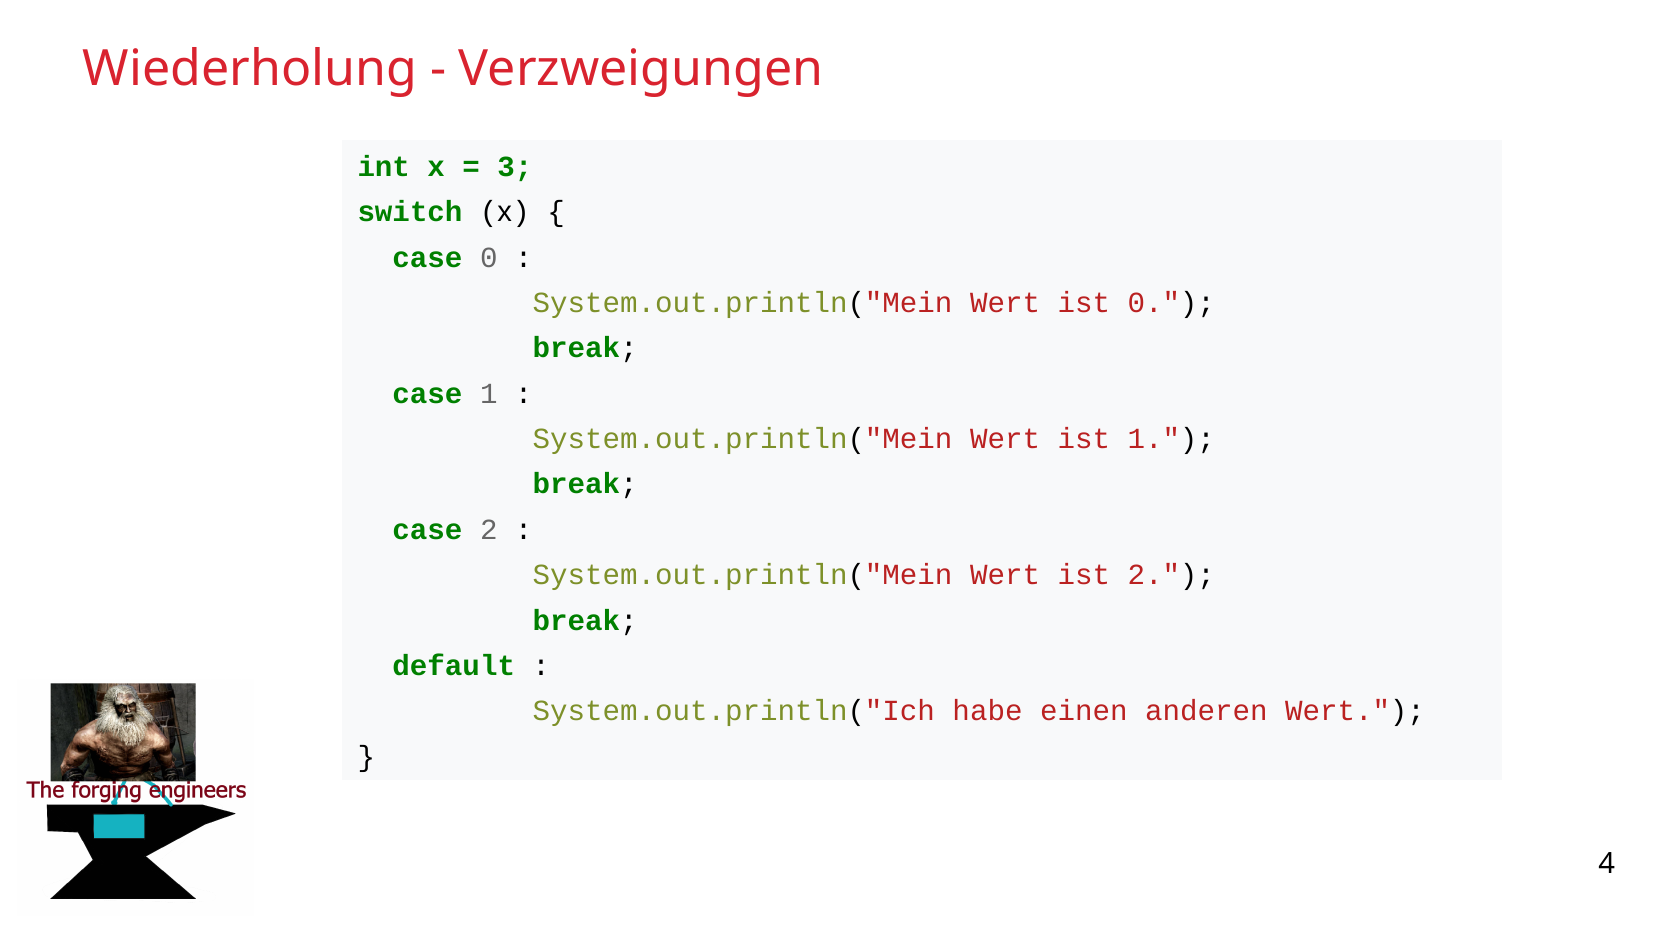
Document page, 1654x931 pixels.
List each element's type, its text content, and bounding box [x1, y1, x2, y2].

picture [17, 679, 254, 916]
text_box int x = 3; switch (x) { case 0 : System.out.println("Mein Wert ist 0."); break; case 1 : System.out.println("Mein Wert ist 1."); break; case 2 : System.out.println("Mein Wert ist 2."); break; default : System.out.println("Ich habe einen anderen Wert."); } [342, 140, 1502, 780]
title Wiederholung - Verzweigungen [82, 37, 1571, 95]
